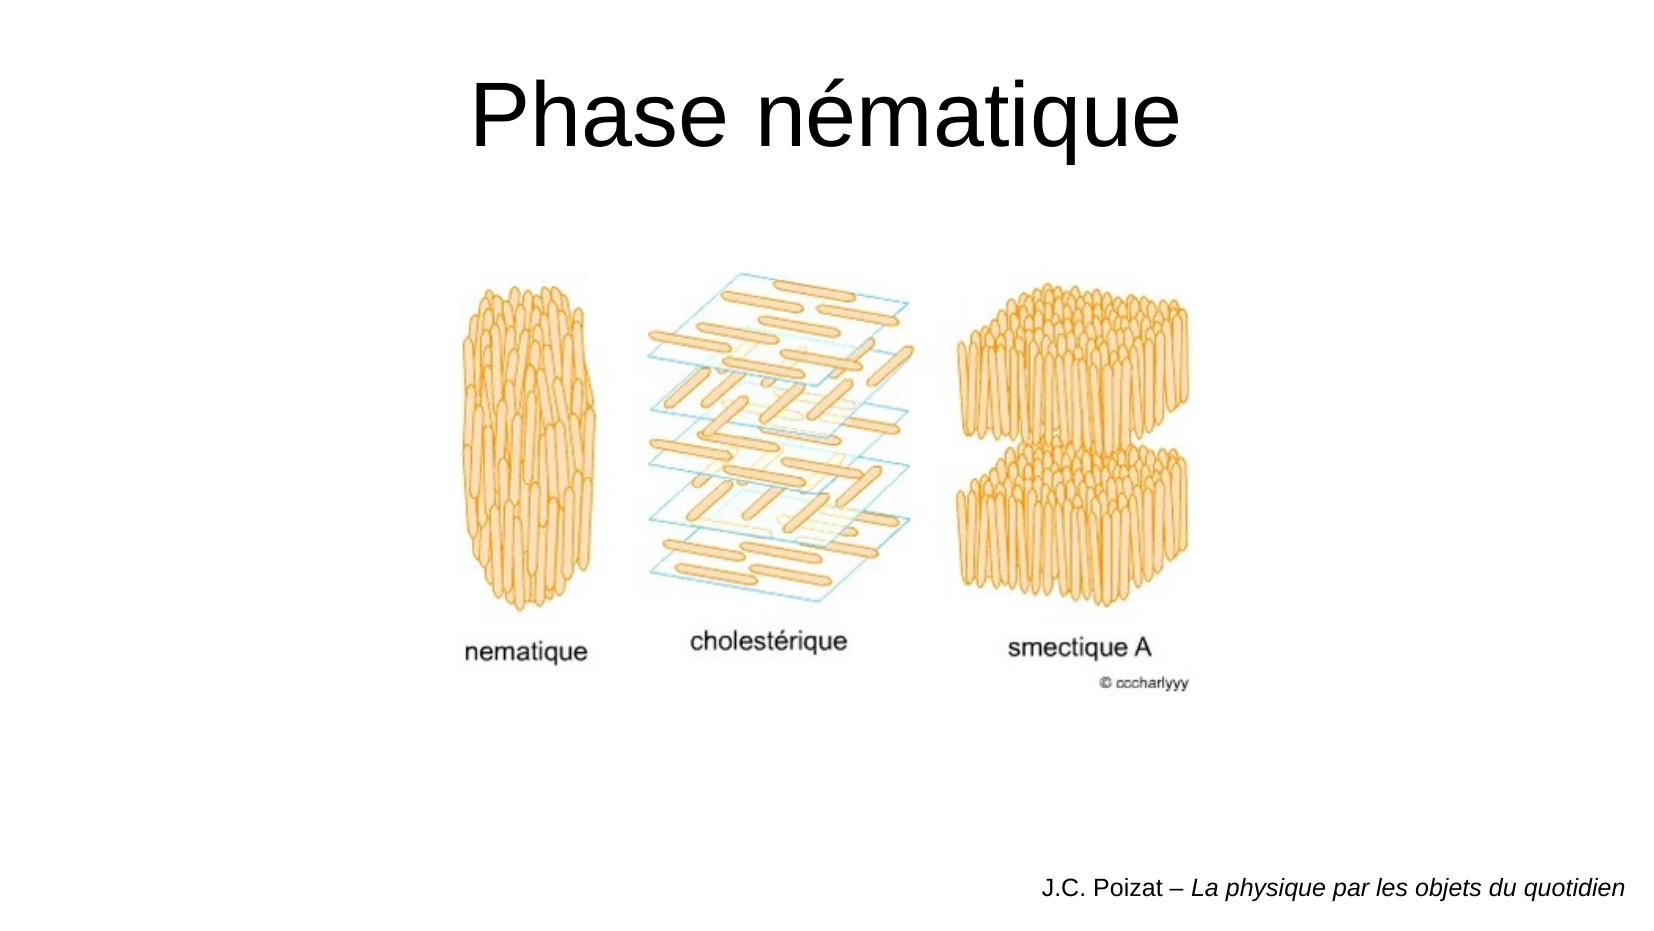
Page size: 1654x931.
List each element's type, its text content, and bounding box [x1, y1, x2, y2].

title Phase nématique [82, 37, 1571, 193]
text_box J.C. Poizat – La physique par les objets du quotidien [1027, 866, 1642, 910]
picture [460, 271, 1194, 696]
